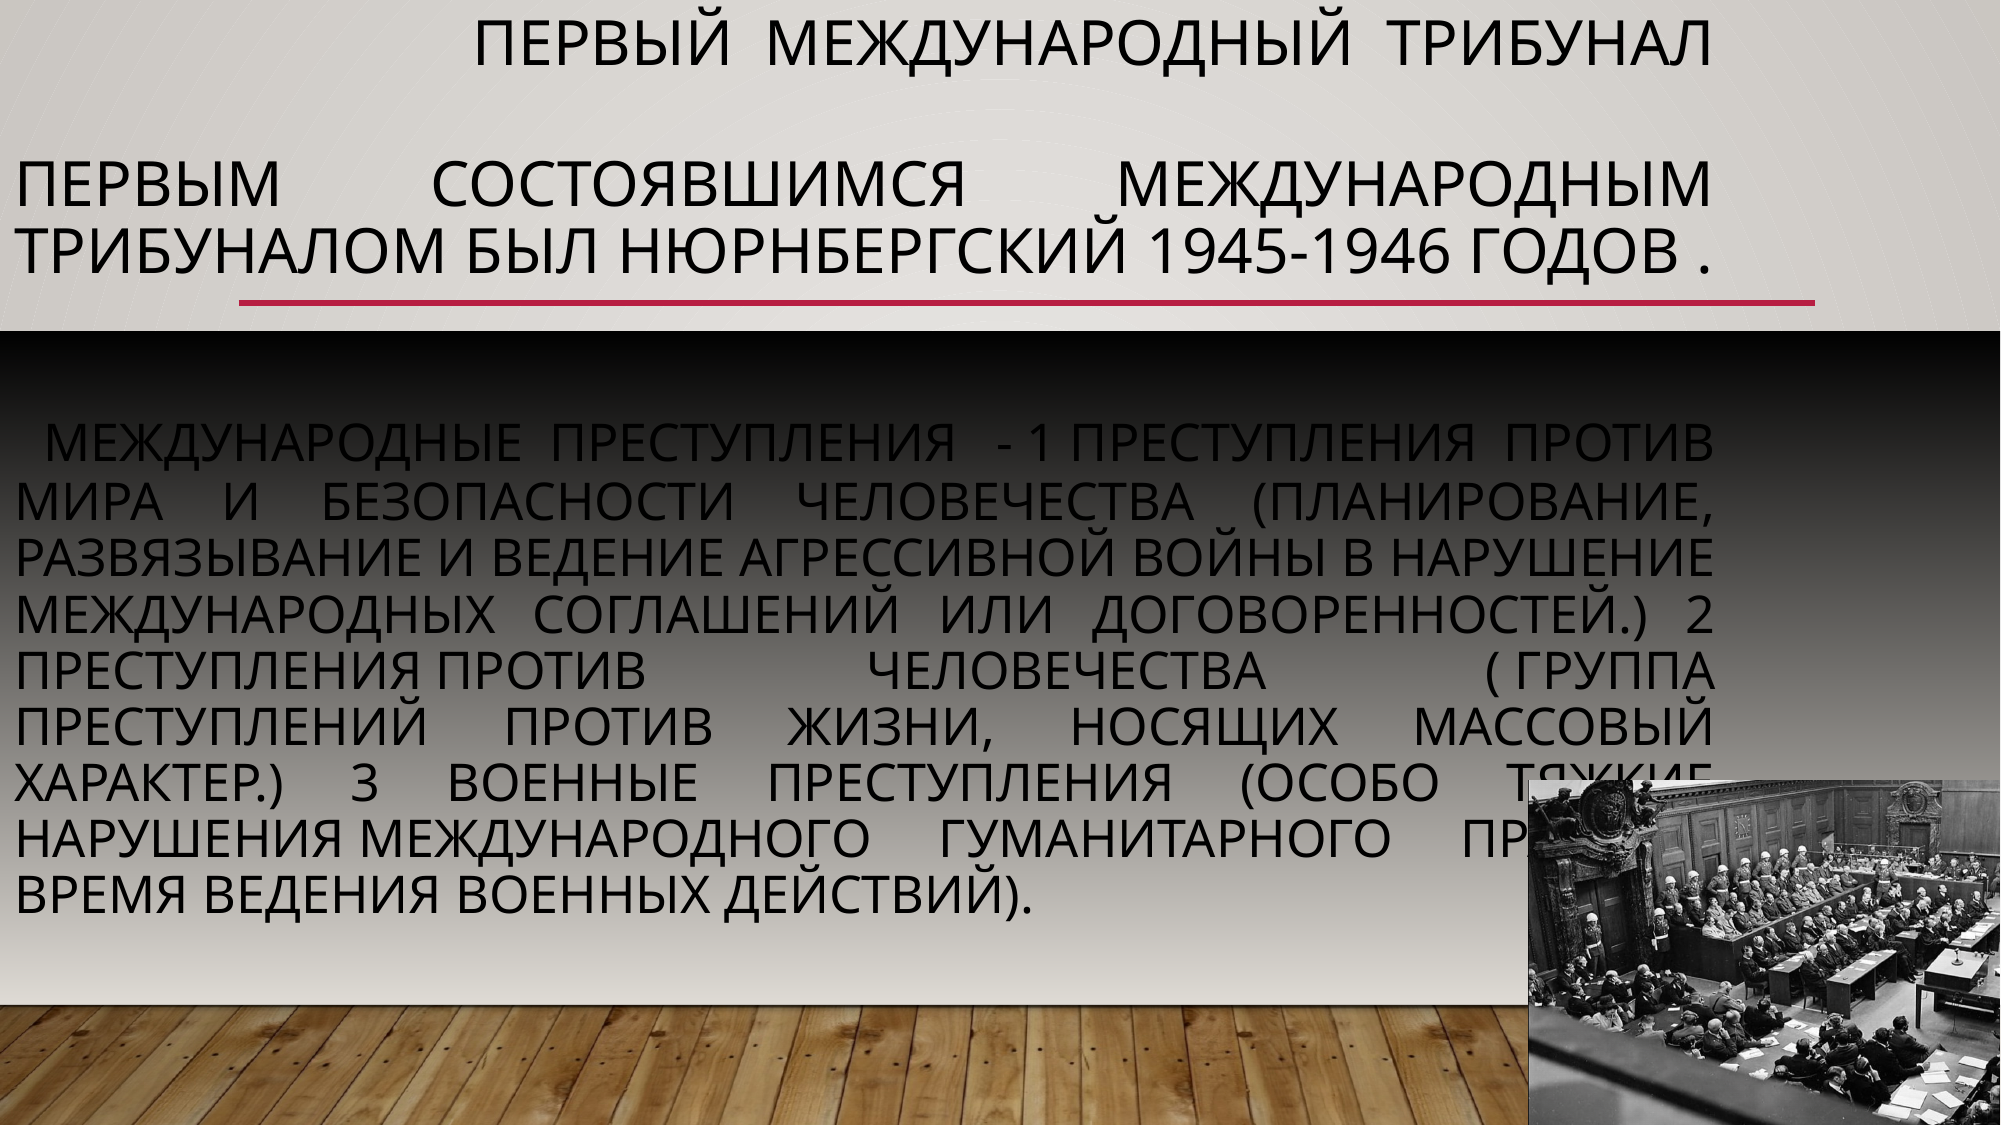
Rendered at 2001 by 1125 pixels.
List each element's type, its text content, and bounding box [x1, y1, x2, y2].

title Первый международный трибунал Первым состоявшимся международным трибуналом был Нюрнбергский 1945-1946 годов . международные преступления - 1 Преступления против мира и безопасности человечества (планирование, развязывание и ведение агрессивной войны в нарушение международных соглашений или договоренностей.) 2 ПРЕСТУПЛЕНИЯ ПРОТИВ человечества ( группа преступлений против жизни, носящих массовый характер.) 3 Военные преступления (особо тяжкие нарушения Международного гуманитарного права во время ведения военных действий). [0, 0, 1731, 1048]
picture [1528, 780, 2000, 1125]
